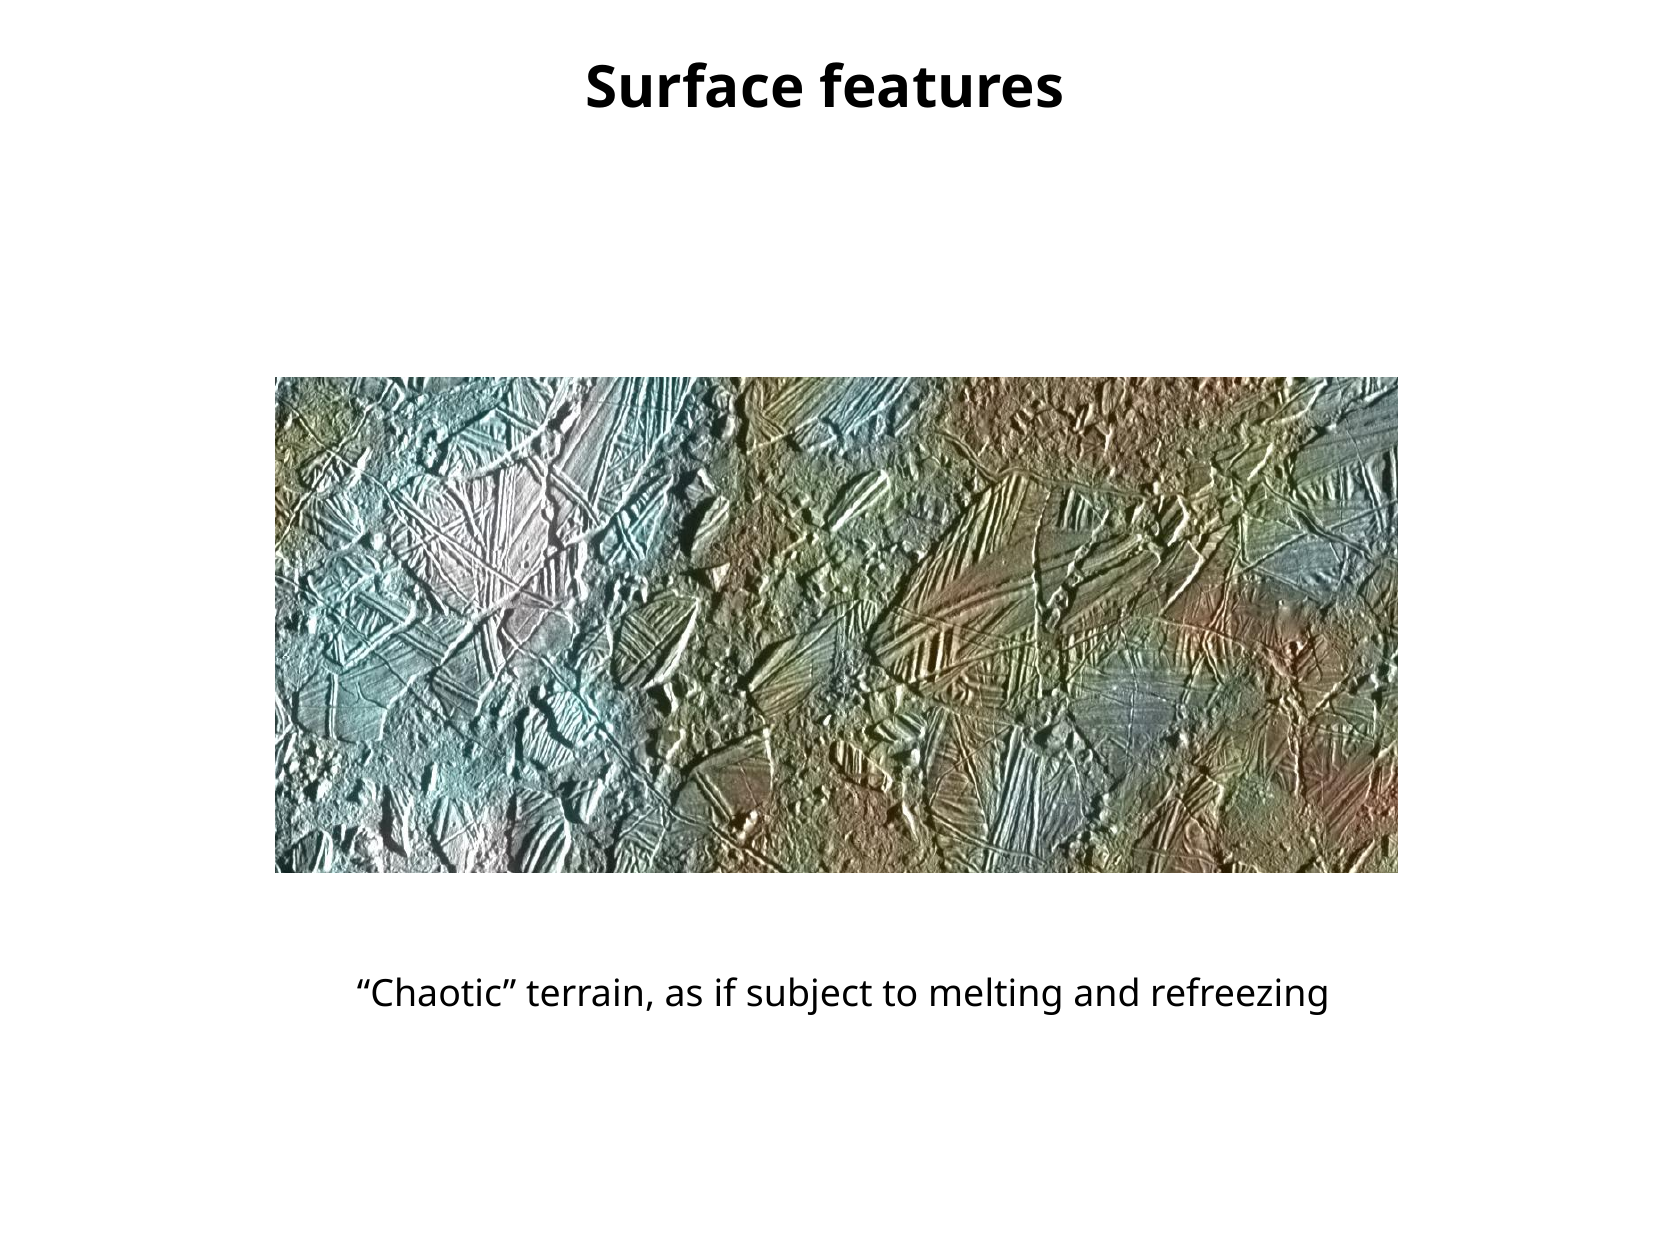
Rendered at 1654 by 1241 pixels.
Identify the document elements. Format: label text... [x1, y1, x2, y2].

text_box Surface features [262, 37, 1388, 134]
text_box “Chaotic” terrain, as if subject to melting and refreezing [262, 959, 1426, 1027]
picture [275, 377, 1398, 873]
